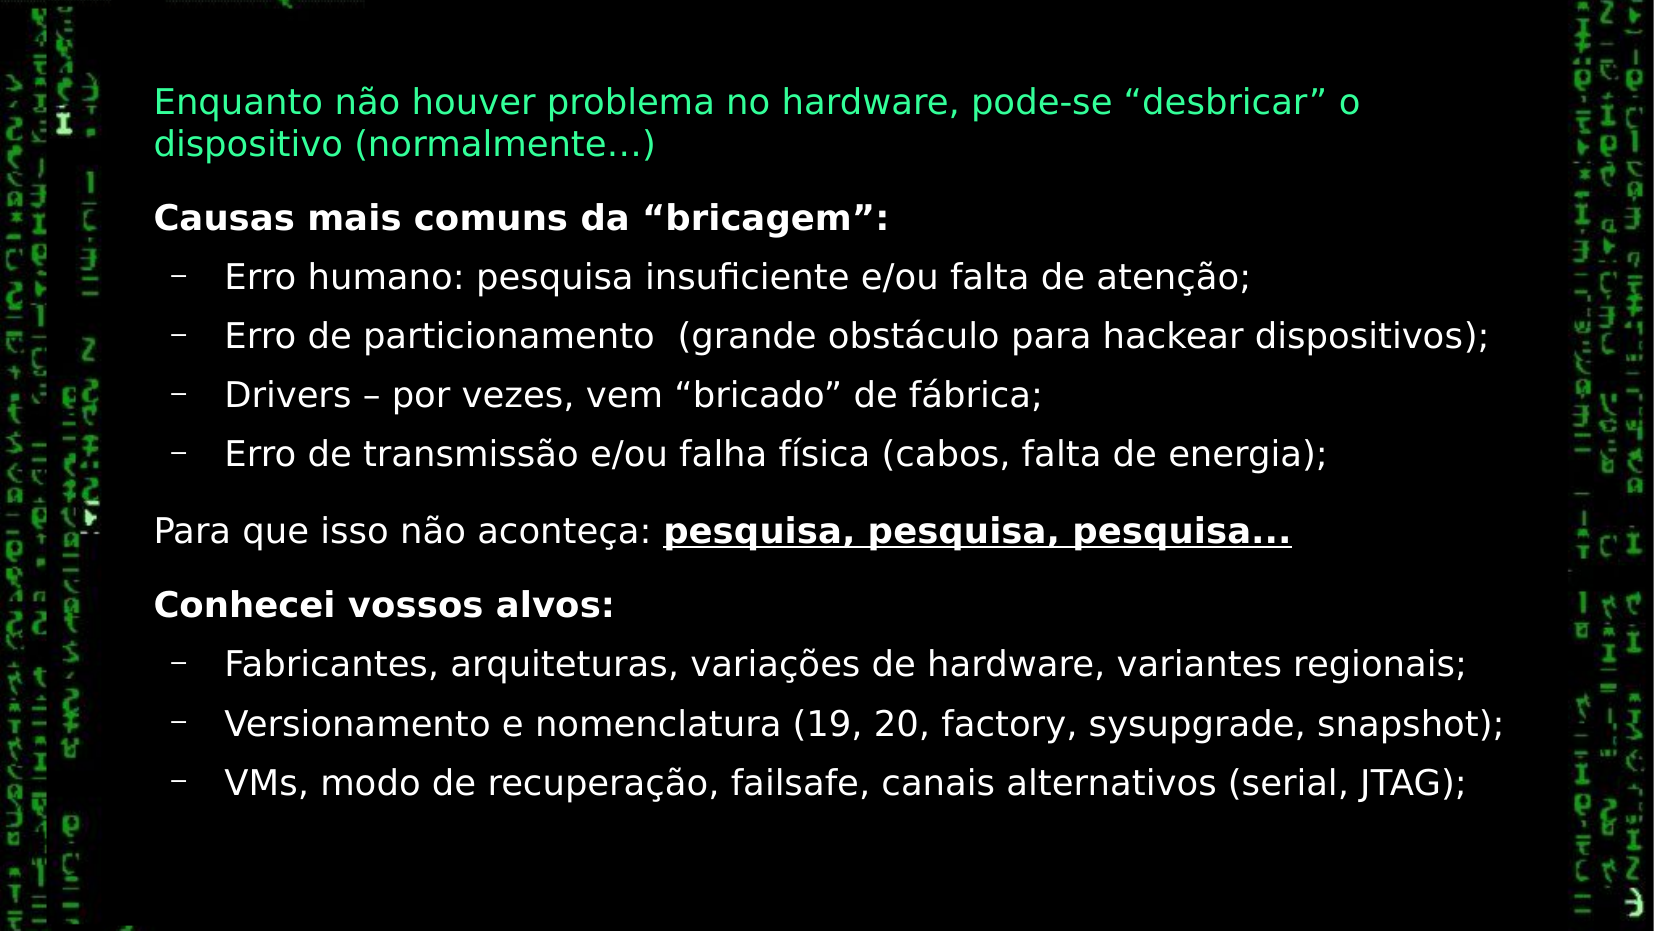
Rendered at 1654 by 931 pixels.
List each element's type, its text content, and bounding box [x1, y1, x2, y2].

picture [0, 0, 1654, 931]
list Enquanto não houver problema no hardware, pode-se “desbricar” o dispositivo (normalmente…) Causas mais comuns da “bricagem”: Erro humano: pesquisa insuficiente e/ou falta de atenção; Erro de particionamento (grande obstáculo para hackear dispositivos); Drivers – por vezes, vem “bricado” de fábrica; Erro de transmissão e/ou falha física (cabos, falta de energia); Para que isso não aconteça: pesquisa, pesquisa, pesquisa... Conhecei vossos alvos: Fabricantes, arquiteturas, variações de hardware, variantes regionais; Versionamento e nomenclatura (19, 20, factory, sysupgrade, snapshot); VMs, modo de recuperação, failsafe, canais alternativos (serial, JTAG); [82, 81, 1521, 826]
